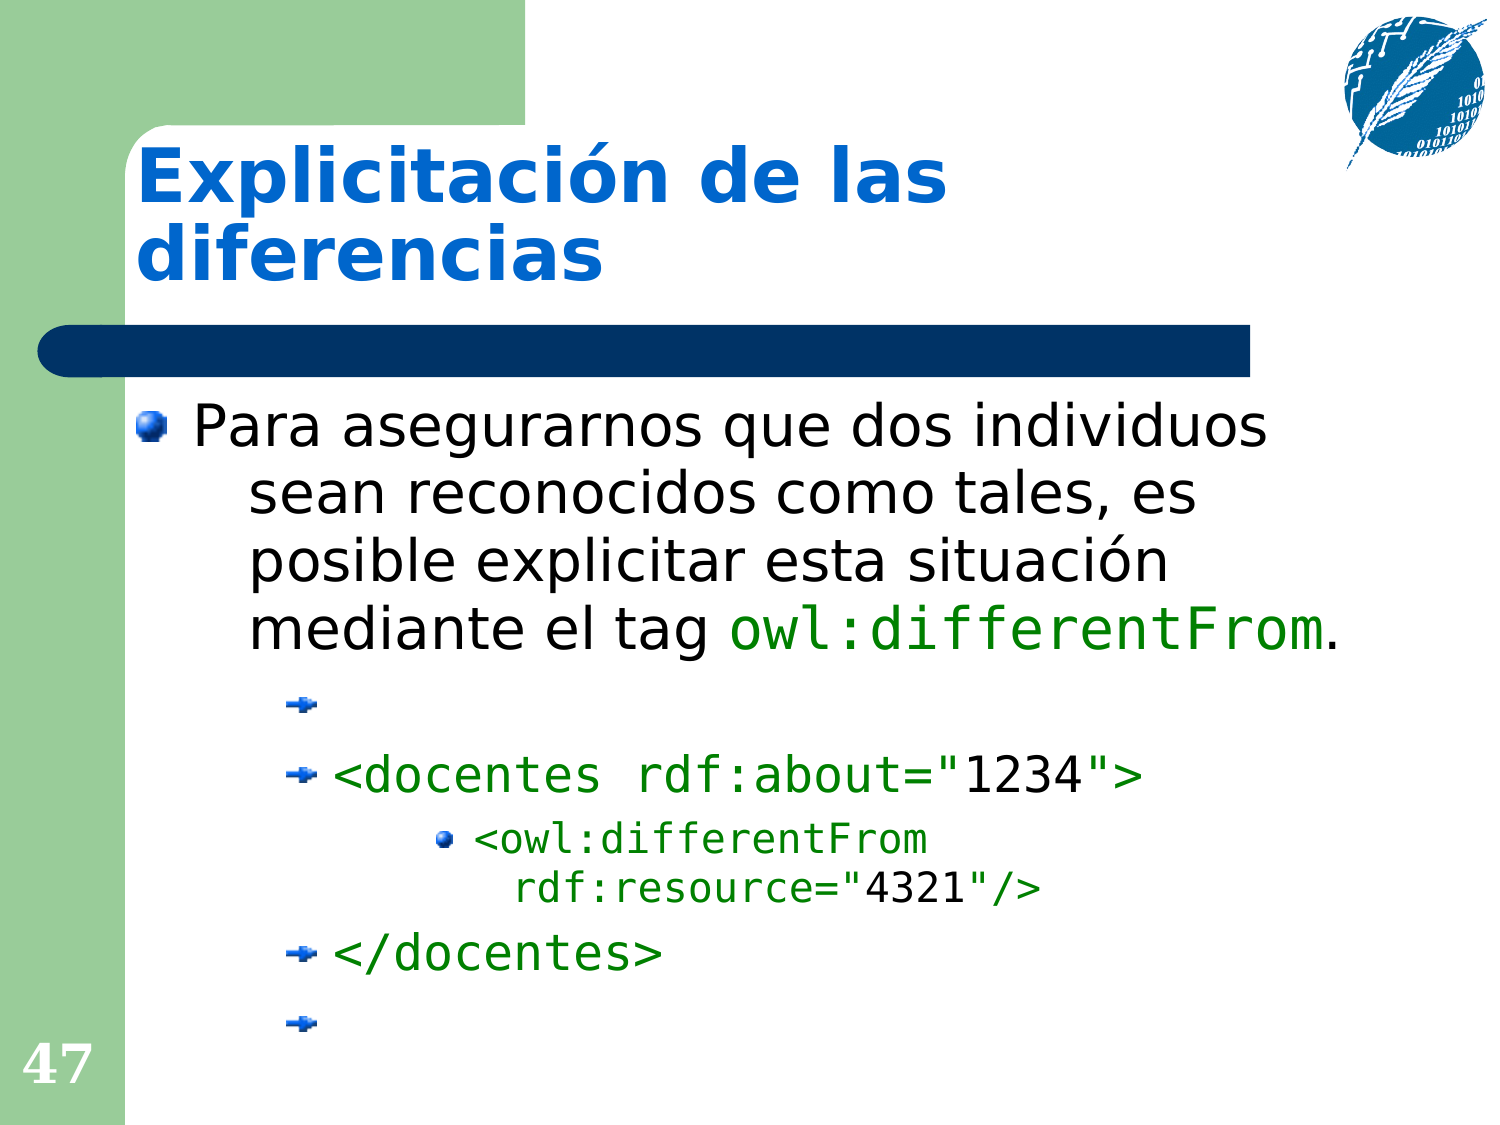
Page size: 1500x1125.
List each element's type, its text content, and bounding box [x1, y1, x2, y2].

title Explicitación de las diferencias [135, 135, 1413, 301]
list Para asegurarnos que dos individuos sean reconocidos como tales, es posible explicitar esta situación mediante el tag owl:differentFrom. <docentes rdf:about="1234"> <owl:differentFrom rdf:resource="4321"/> </docentes> [136, 392, 1399, 1115]
picture [1416, 140, 1425, 149]
picture [1341, 15, 1487, 172]
picture [1427, 138, 1431, 148]
picture [1433, 139, 1440, 147]
picture [1436, 127, 1450, 136]
